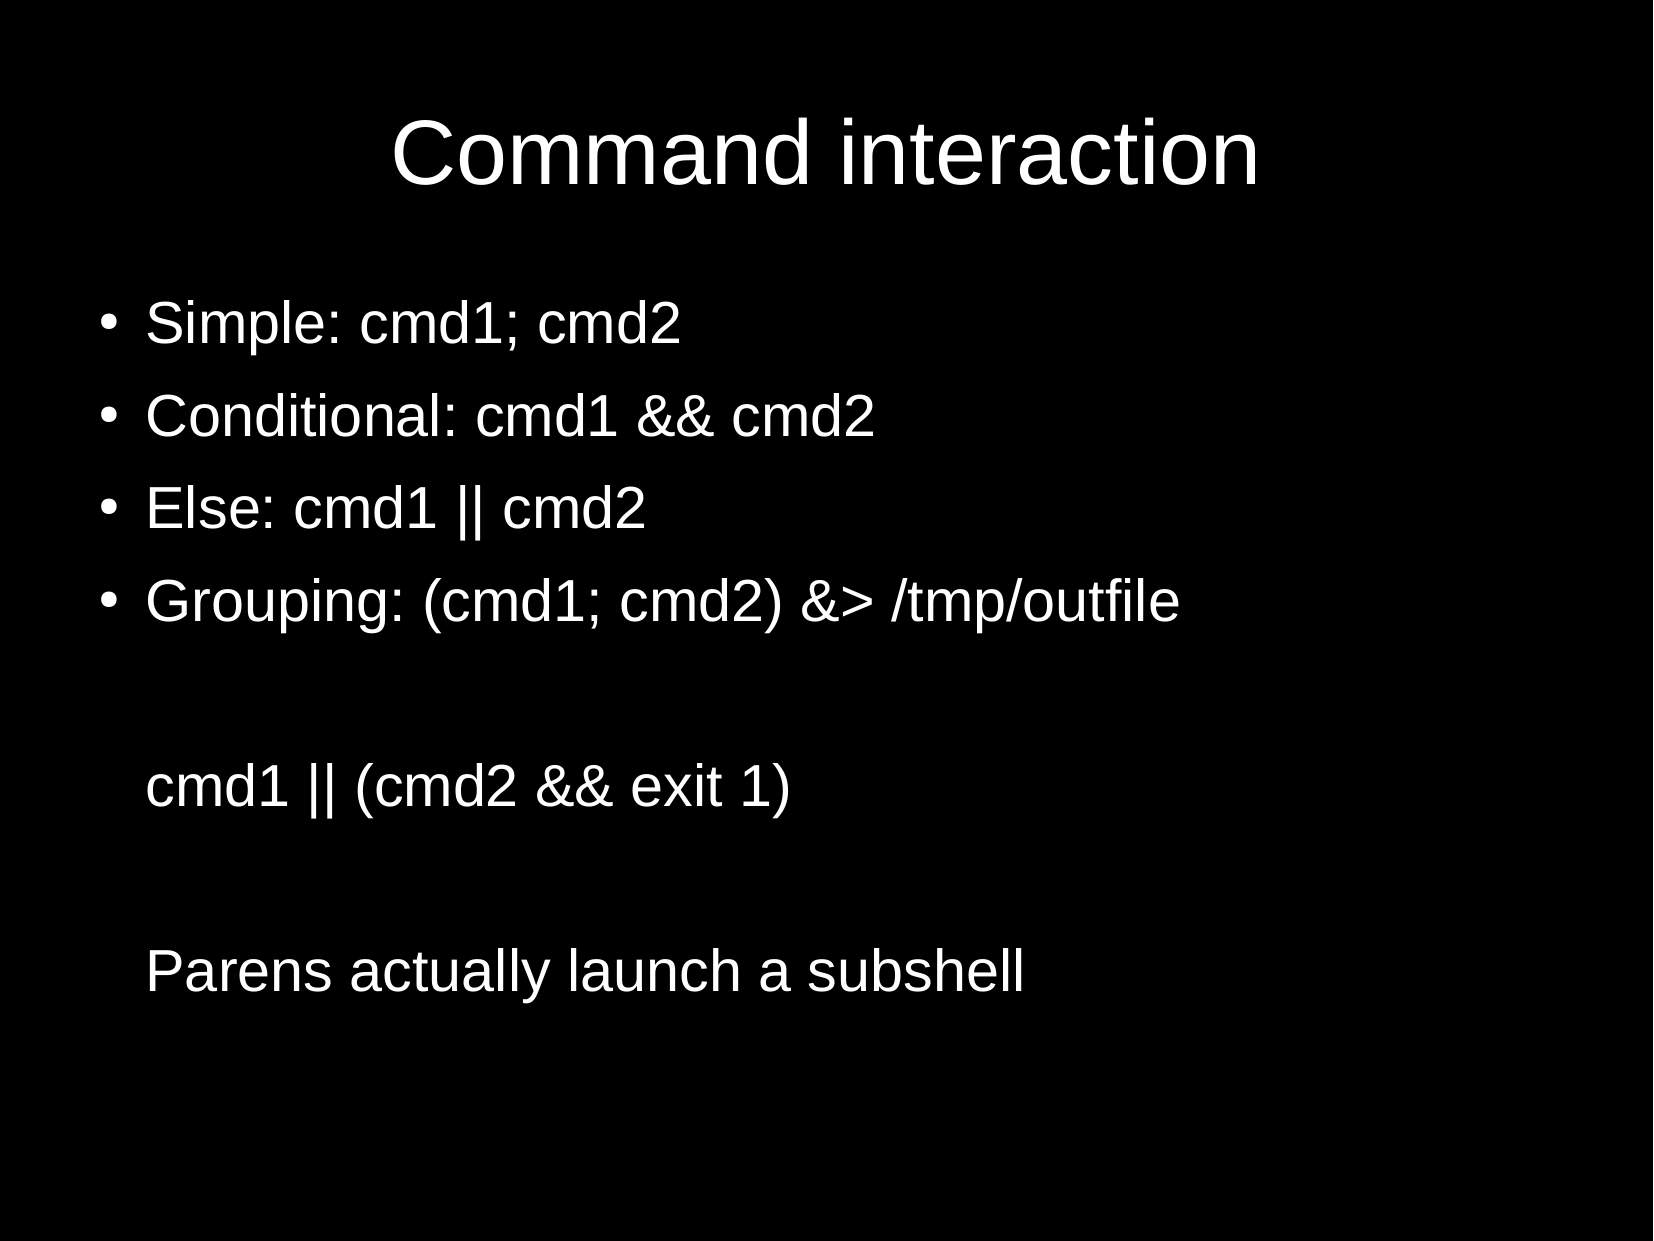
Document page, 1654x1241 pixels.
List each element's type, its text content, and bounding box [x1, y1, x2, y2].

title Command interaction [82, 49, 1571, 257]
list Simple: cmd1; cmd2 Conditional: cmd1 && cmd2 Else: cmd1 || cmd2 Grouping: (cmd1; cmd2) &> /tmp/outfile cmd1 || (cmd2 && exit 1) Parens actually launch a subshell [82, 290, 1538, 1010]
